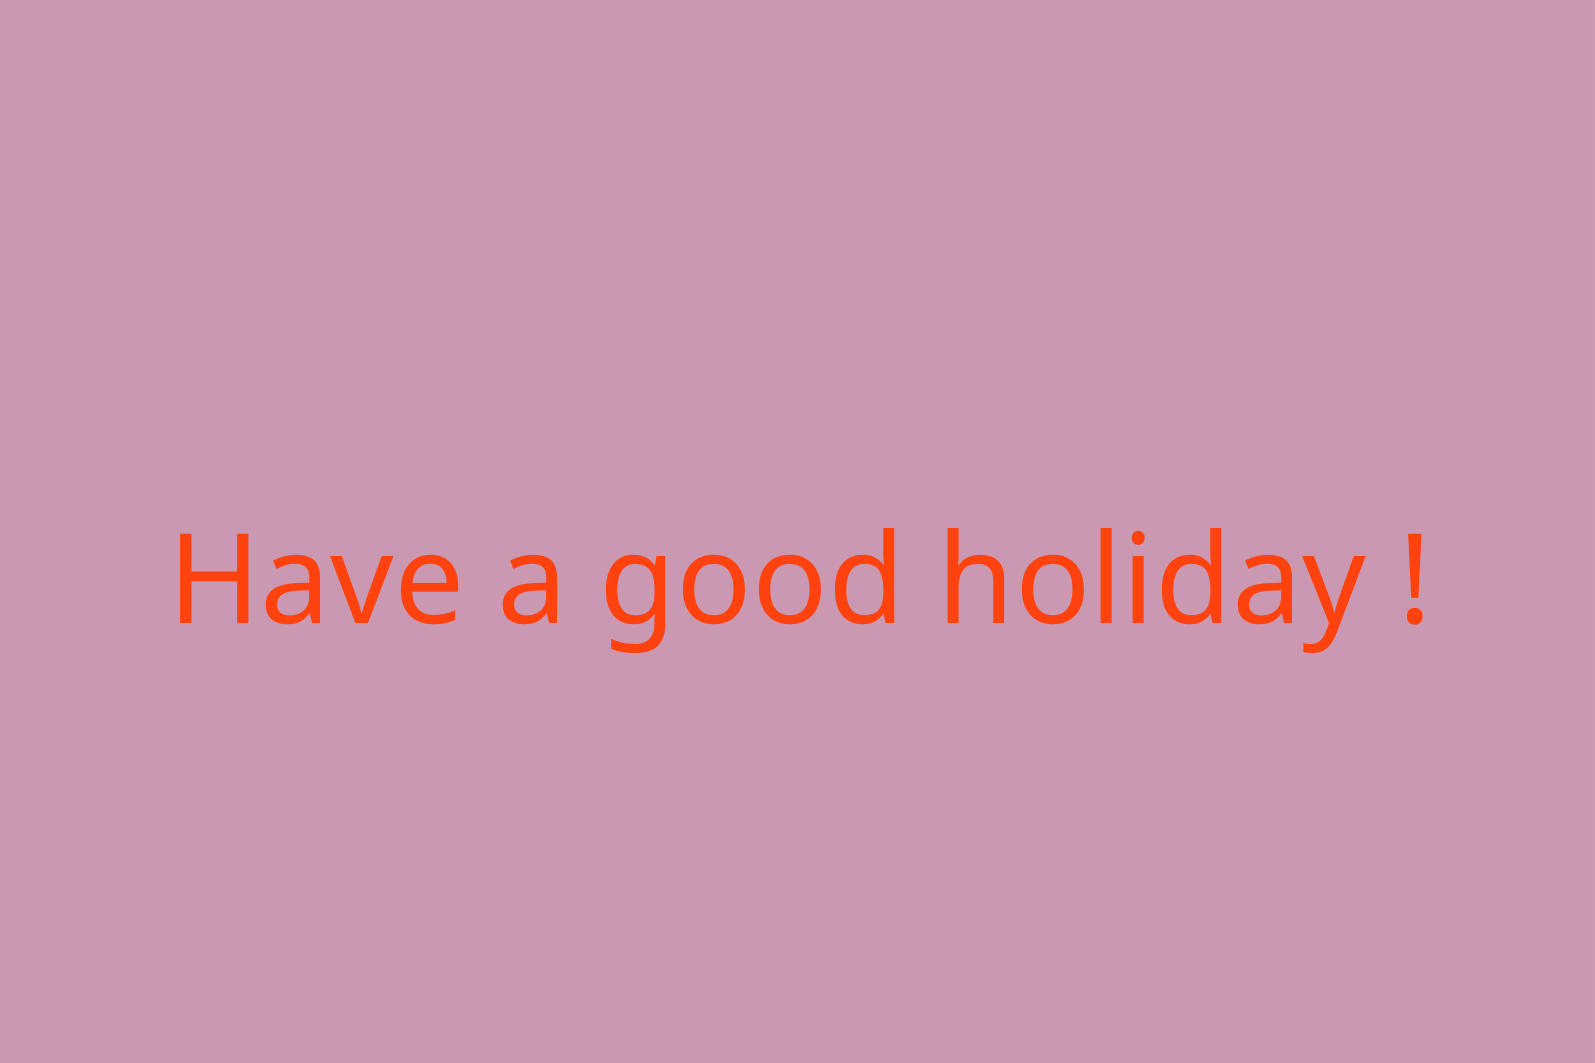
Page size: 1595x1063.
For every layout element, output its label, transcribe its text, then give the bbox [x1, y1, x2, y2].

title Have a good holiday ! [0, 0, 1595, 1063]
